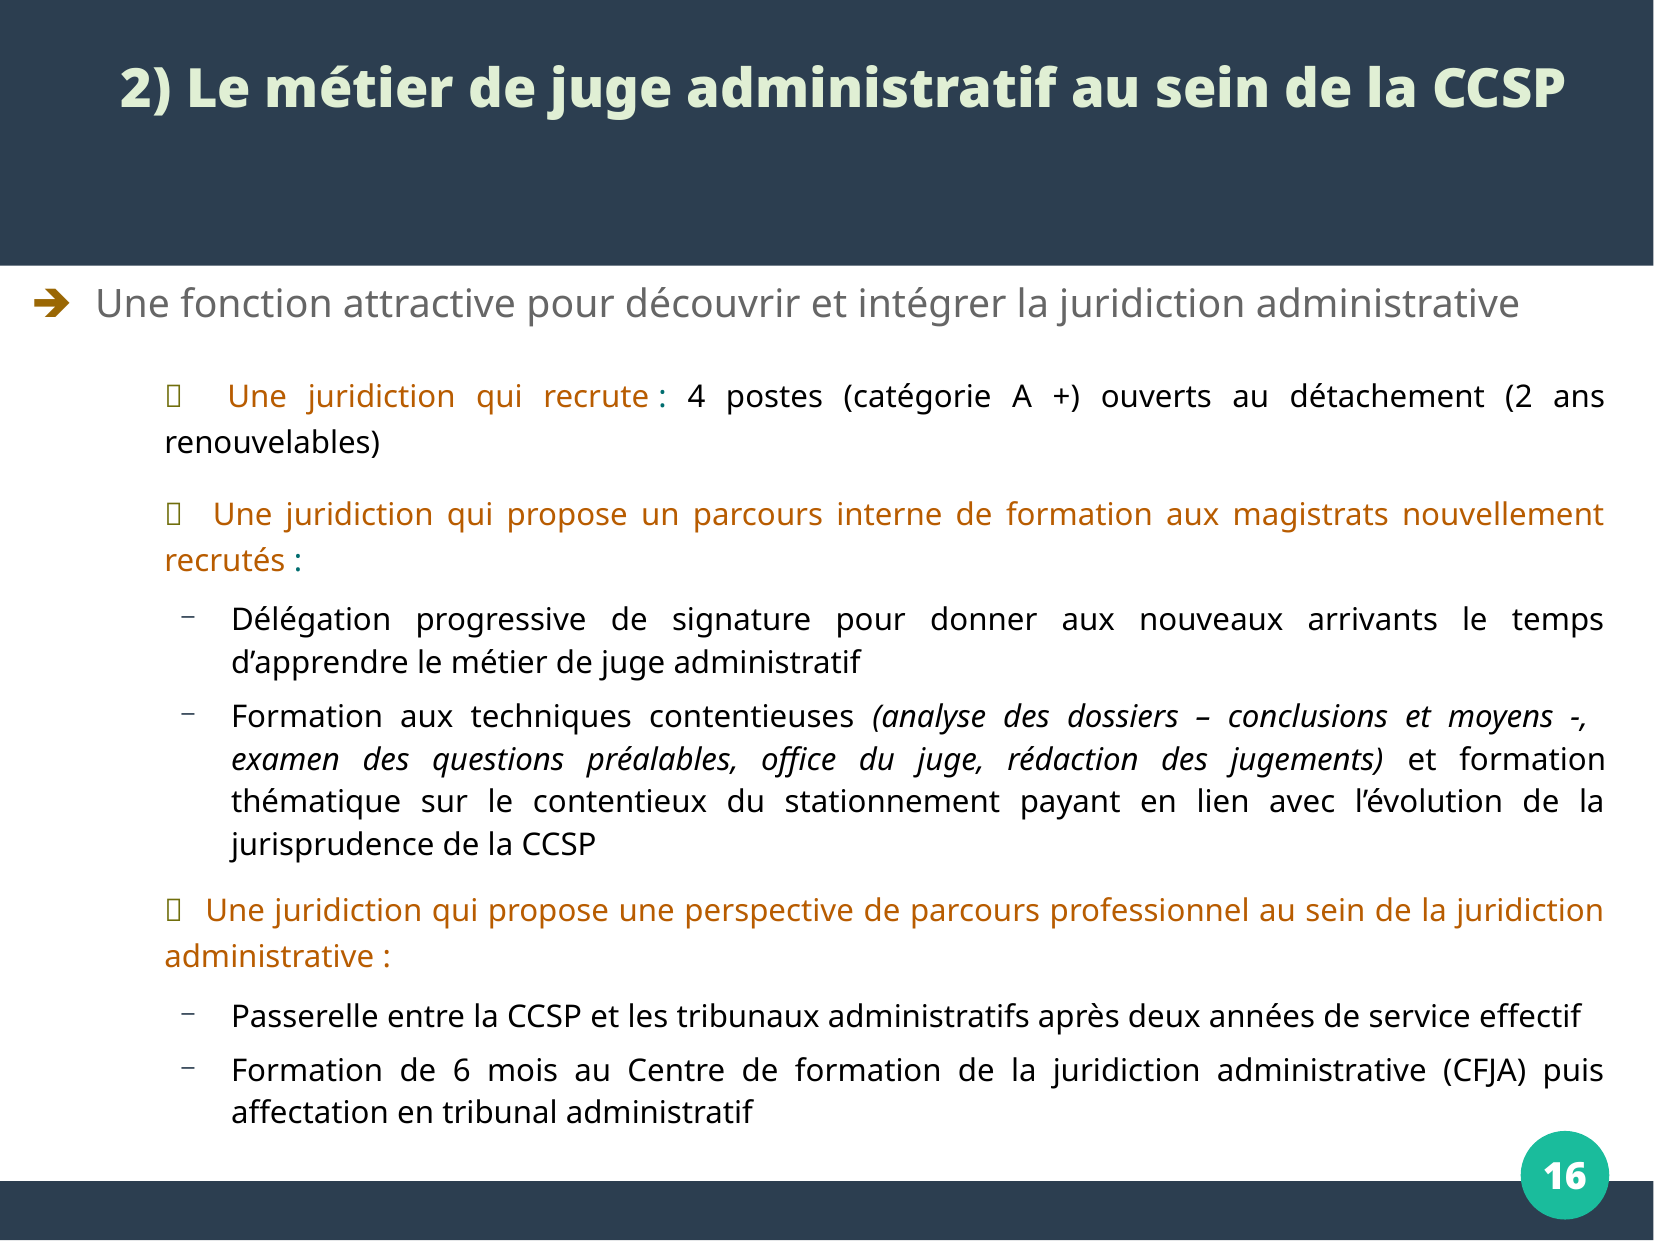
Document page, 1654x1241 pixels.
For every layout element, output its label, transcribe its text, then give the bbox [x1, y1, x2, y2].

title 2) Le métier de juge administratif au sein de la CCSP [59, 49, 1630, 187]
list  Une fonction attractive pour découvrir et intégrer la juridiction administrative  Une juridiction qui recrute : 4 postes (catégorie A +) ouverts au détachement (2 ans renouvelables)  Une juridiction qui propose un parcours interne de formation aux magistrats nouvellement recrutés : Délégation progressive de signature pour donner aux nouveaux arrivants le temps d’apprendre le métier de juge administratif Formation aux techniques contentieuses (analyse des dossiers – conclusions et moyens -, examen des questions préalables, office du juge, rédaction des jugements) et formation thématique sur le contentieux du stationnement payant en lien avec l’évolution de la jurisprudence de la CCSP  Une juridiction qui propose une perspective de parcours professionnel au sein de la juridiction administrative : Passerelle entre la CCSP et les tribunaux administratifs après deux années de service effectif Formation de 6 mois au Centre de formation de la juridiction administrative (CFJA) puis affectation en tribunal administratif [0, 118, 1607, 1146]
